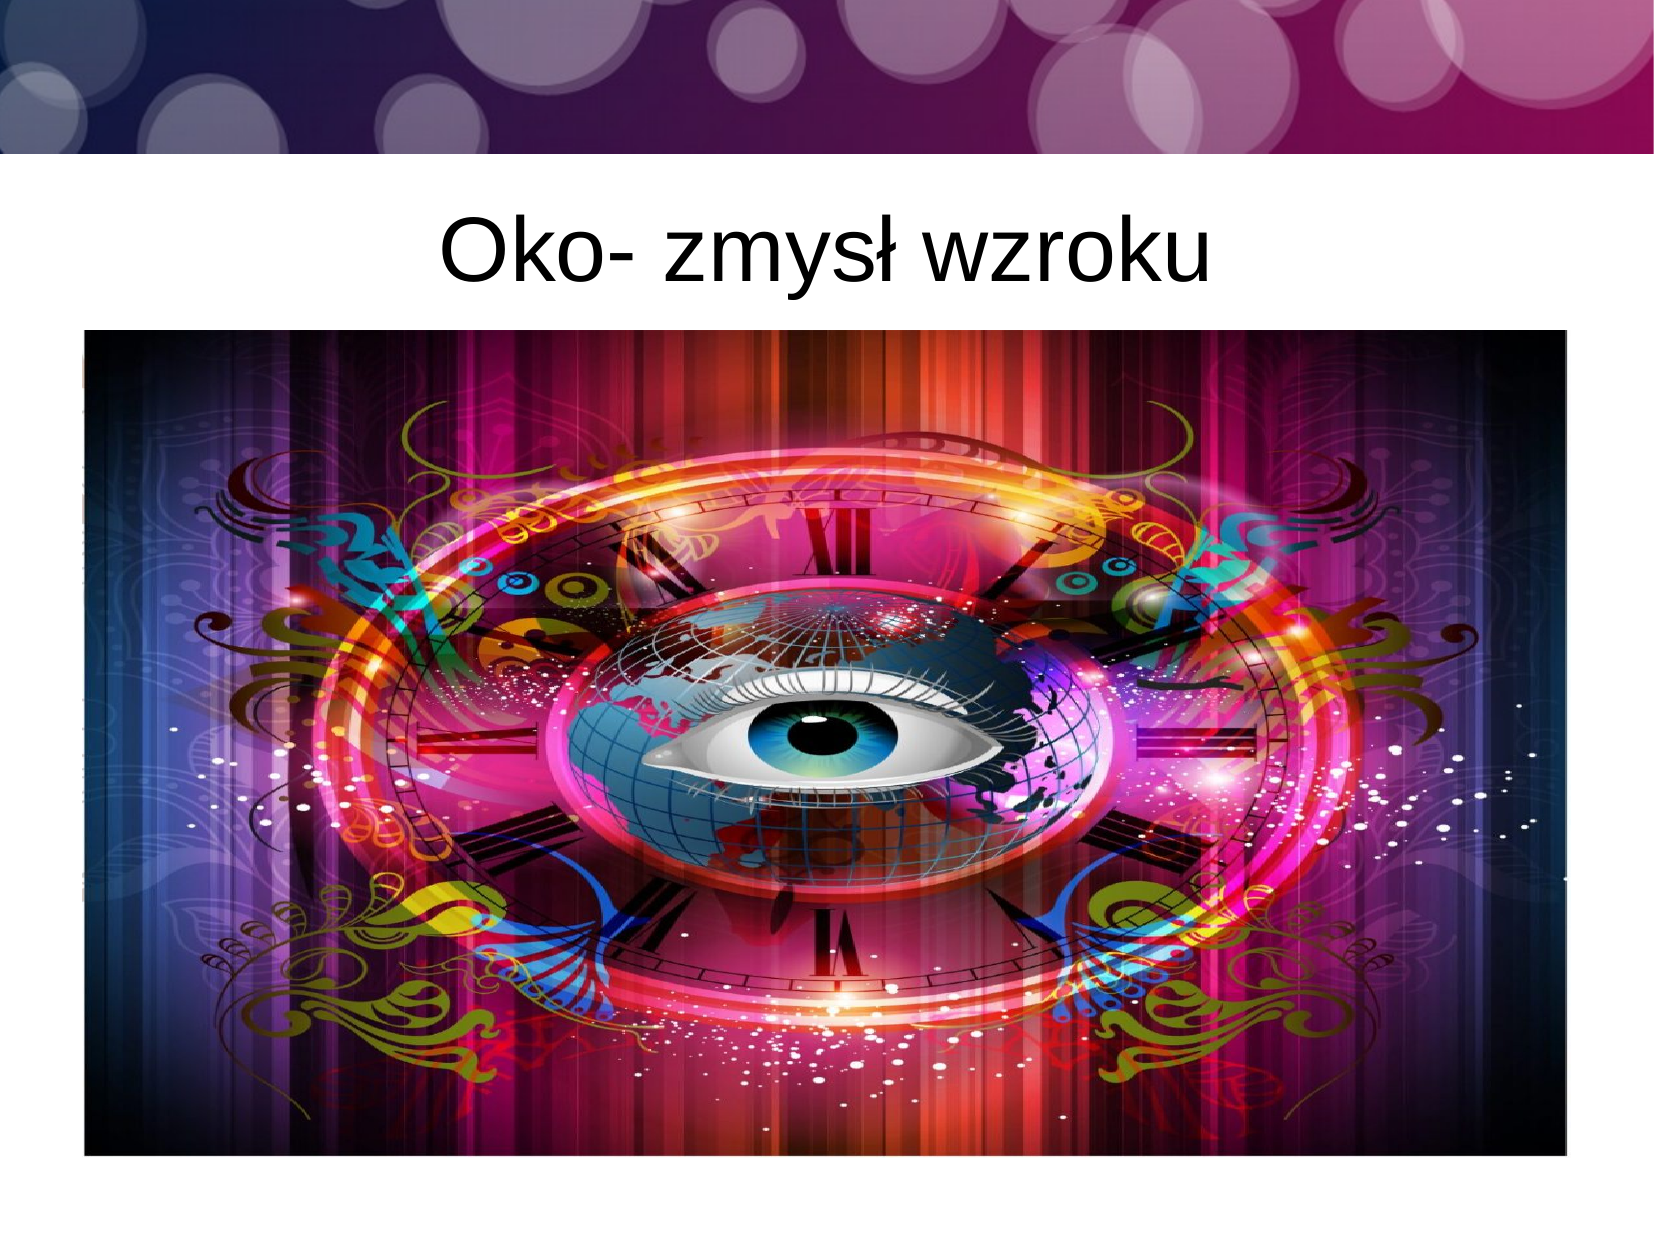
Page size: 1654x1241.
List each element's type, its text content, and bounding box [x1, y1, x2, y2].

title Oko- zmysł wzroku [82, 159, 1571, 330]
picture [82, 330, 1571, 1158]
